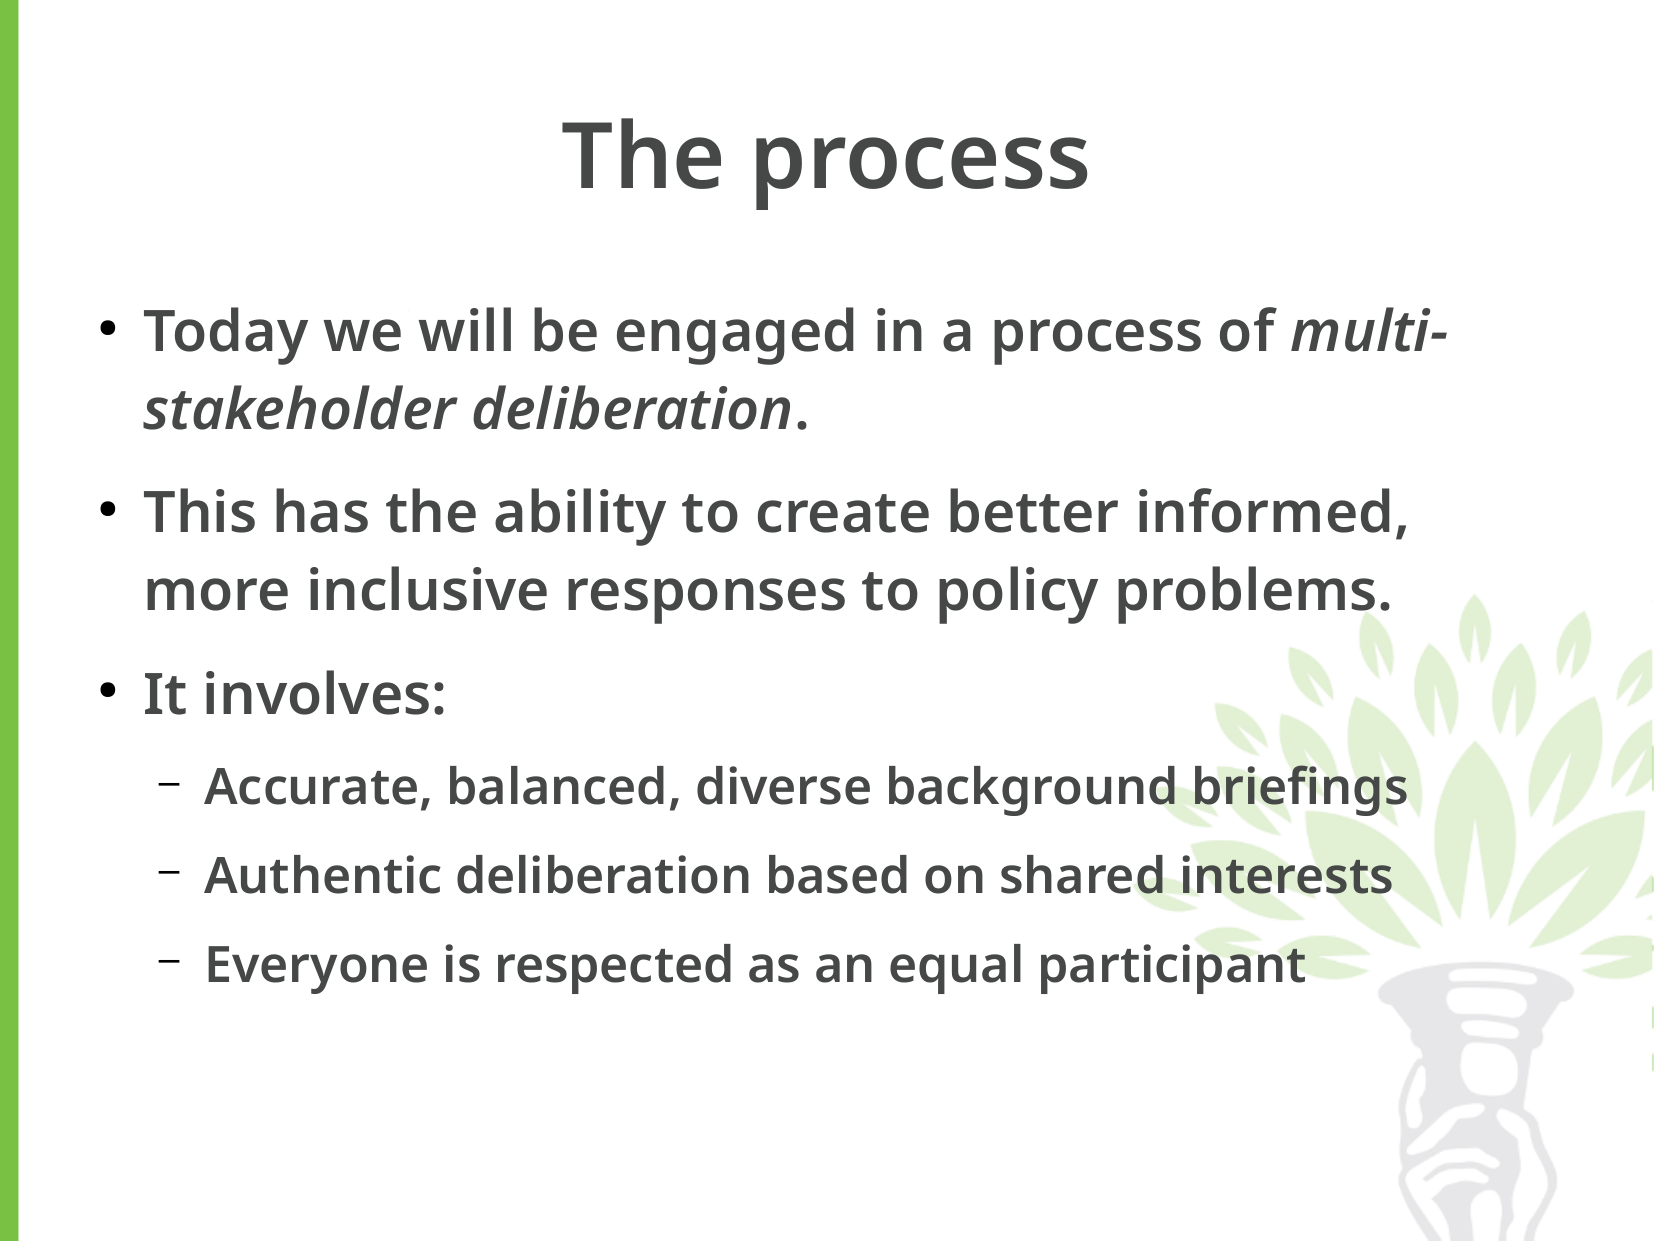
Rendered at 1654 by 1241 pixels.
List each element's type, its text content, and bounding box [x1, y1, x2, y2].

picture [0, 0, 1654, 1241]
title The process [82, 49, 1571, 257]
list Today we will be engaged in a process of multi-stakeholder deliberation. This has the ability to create better informed, more inclusive responses to policy problems. It involves: Accurate, balanced, diverse background briefings Authentic deliberation based on shared interests Everyone is respected as an equal participant [82, 290, 1571, 1010]
